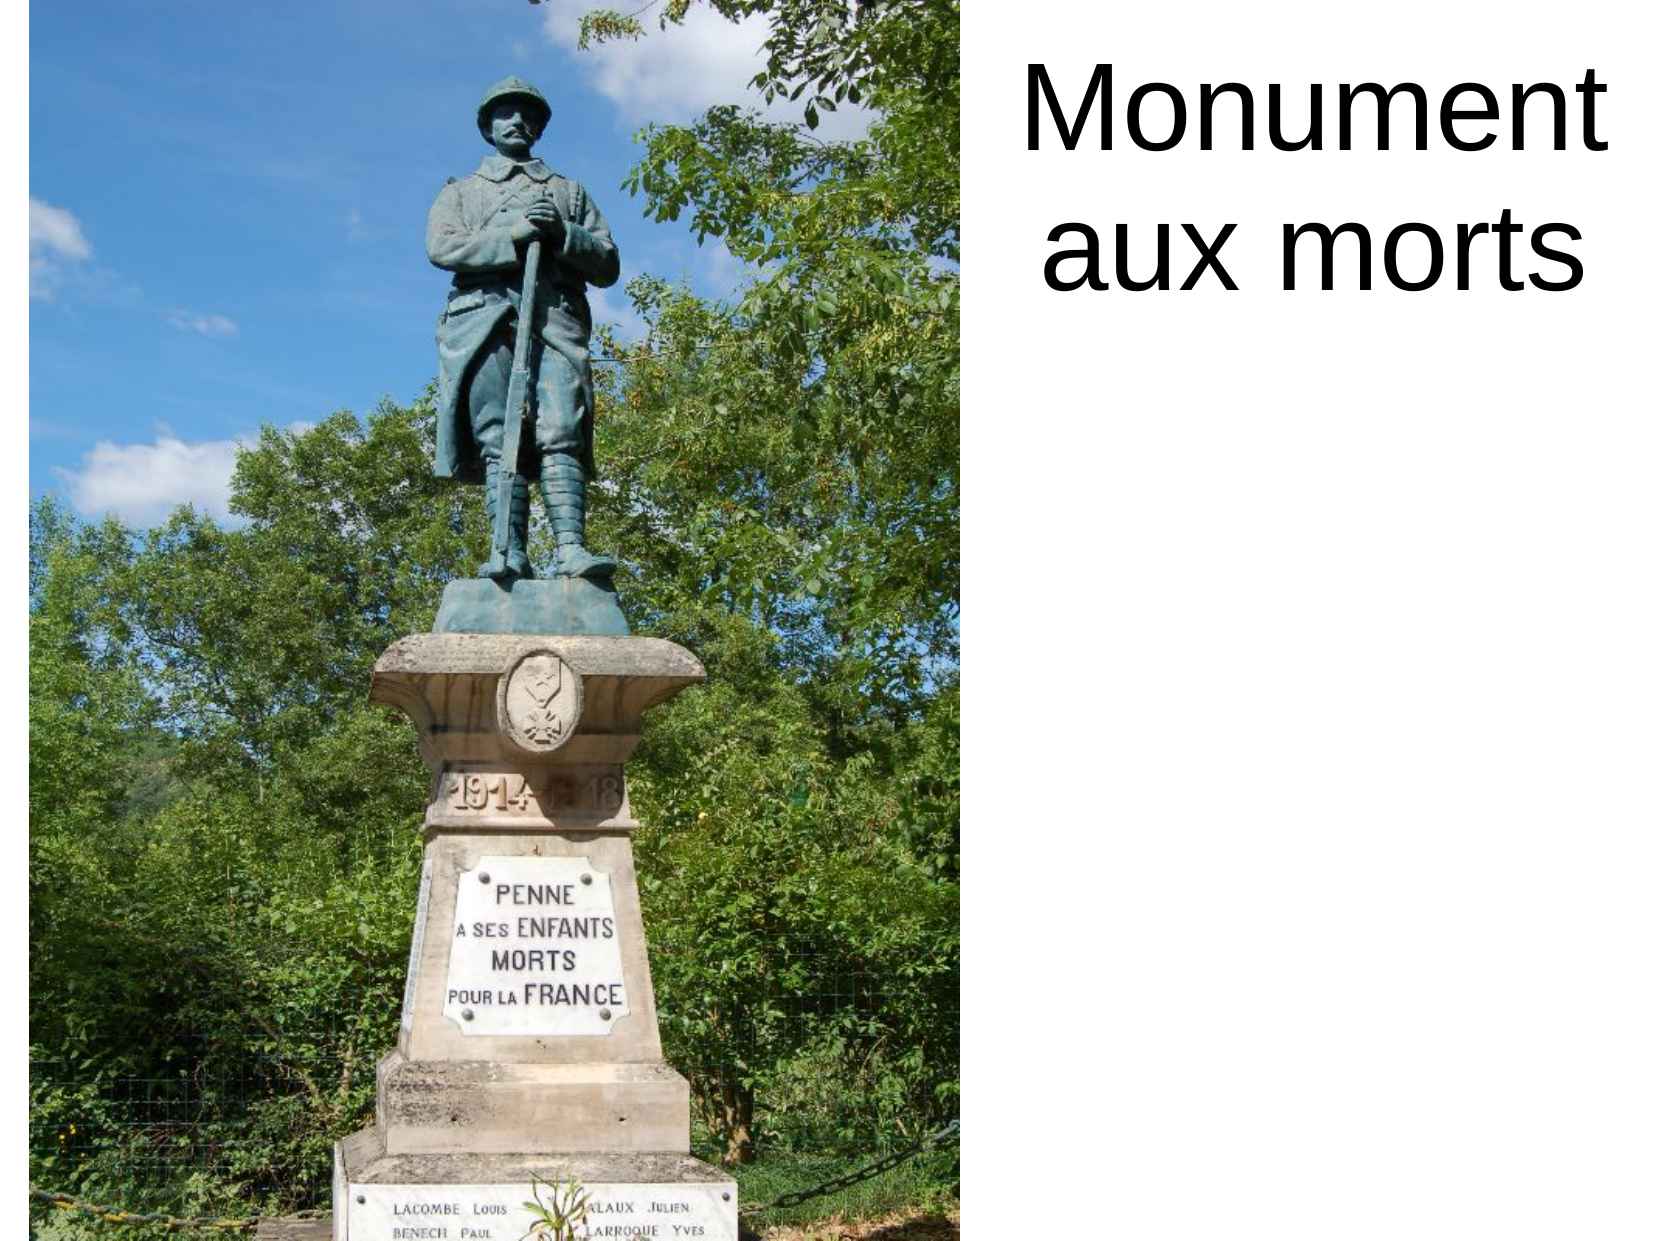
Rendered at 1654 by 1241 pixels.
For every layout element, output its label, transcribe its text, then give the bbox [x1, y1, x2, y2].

picture [29, 0, 960, 1241]
text_box Monument aux morts [974, 29, 1654, 324]
